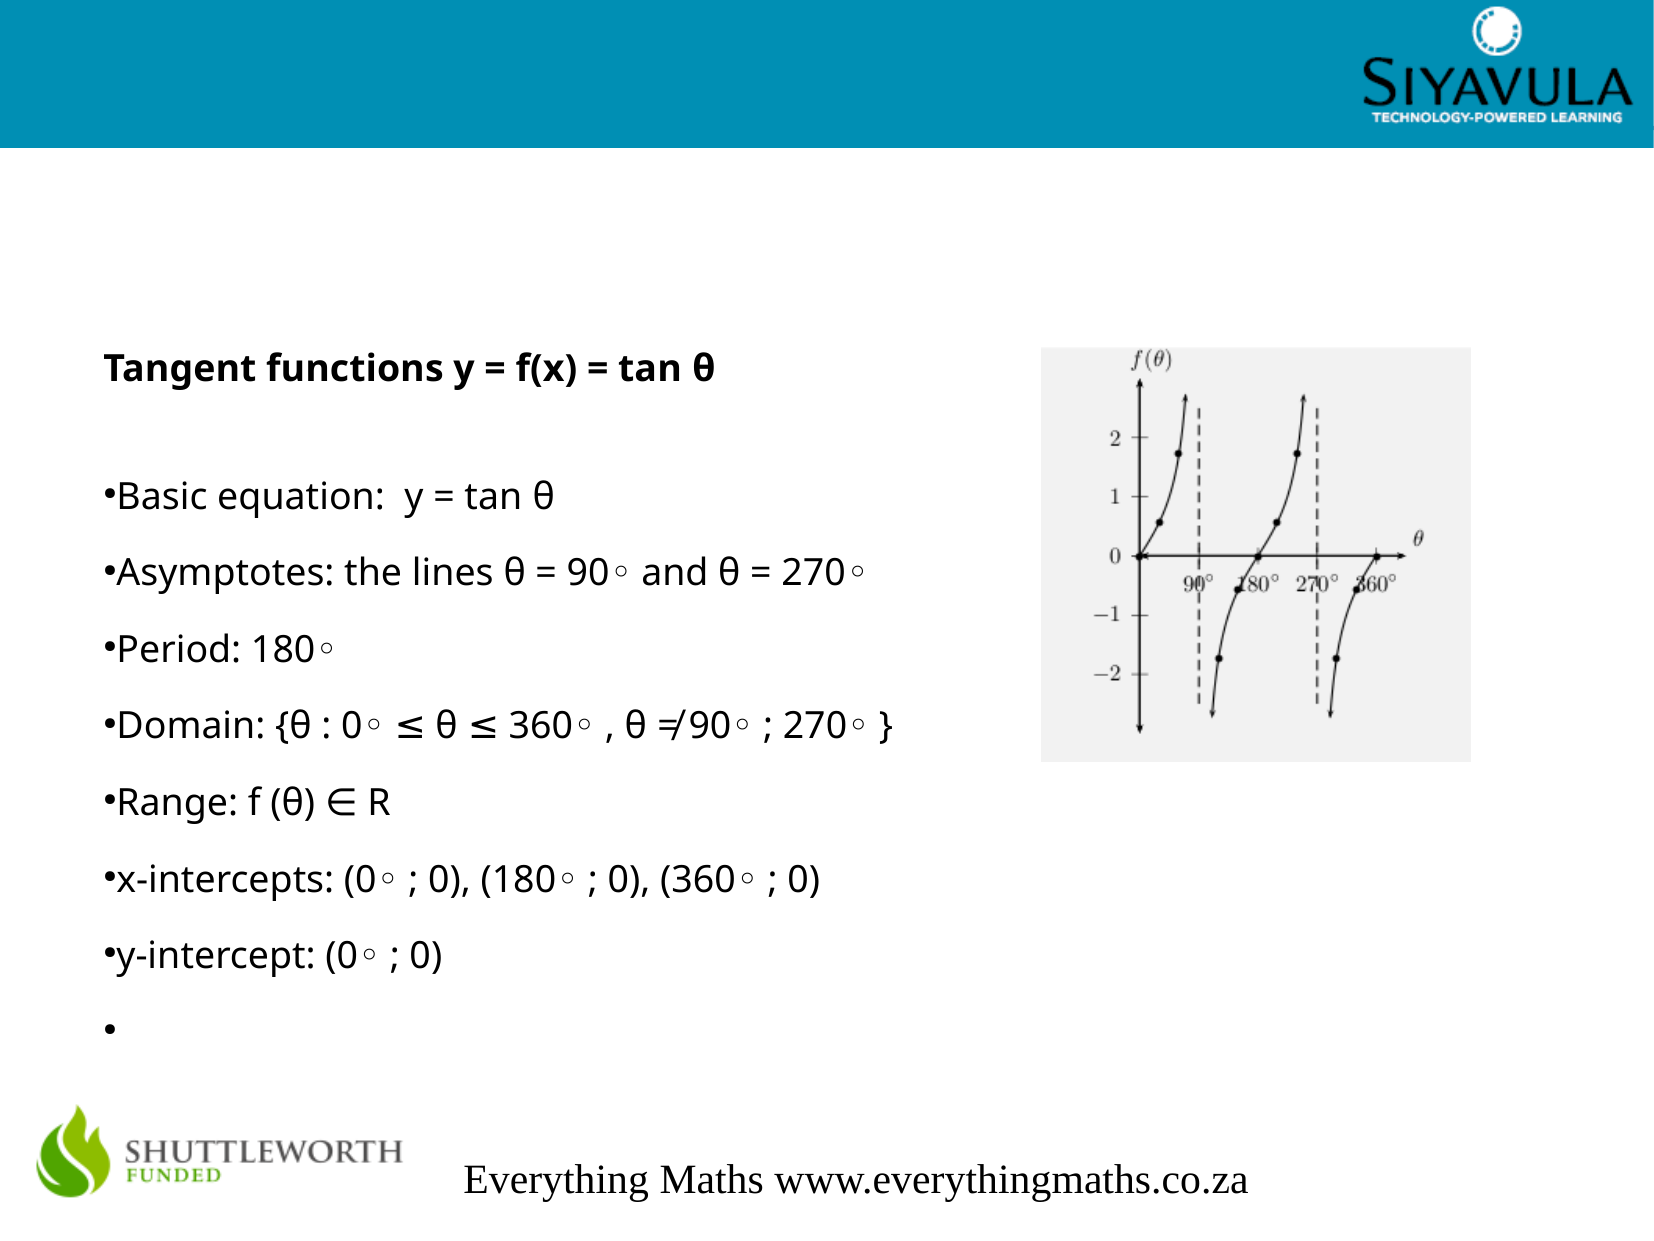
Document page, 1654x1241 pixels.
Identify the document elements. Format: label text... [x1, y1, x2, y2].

picture [1041, 346, 1471, 762]
text_box Tangent functions y = f(x) = tan θ Basic equation: y = tan θ Asymptotes: the lines θ = 90◦ and θ = 270◦ Period: 180◦ Domain: {θ : 0◦ ≤ θ ≤ 360◦ , θ ≠ 90◦ ; 270◦ } Range: f (θ) ∈ R x-intercepts: (0◦ ; 0), (180◦ ; 0), (360◦ ; 0) y-intercept: (0◦ ; 0) [88, 334, 1565, 1081]
text_box Everything Maths www.everythingmaths.co.za [354, 1151, 1359, 1211]
